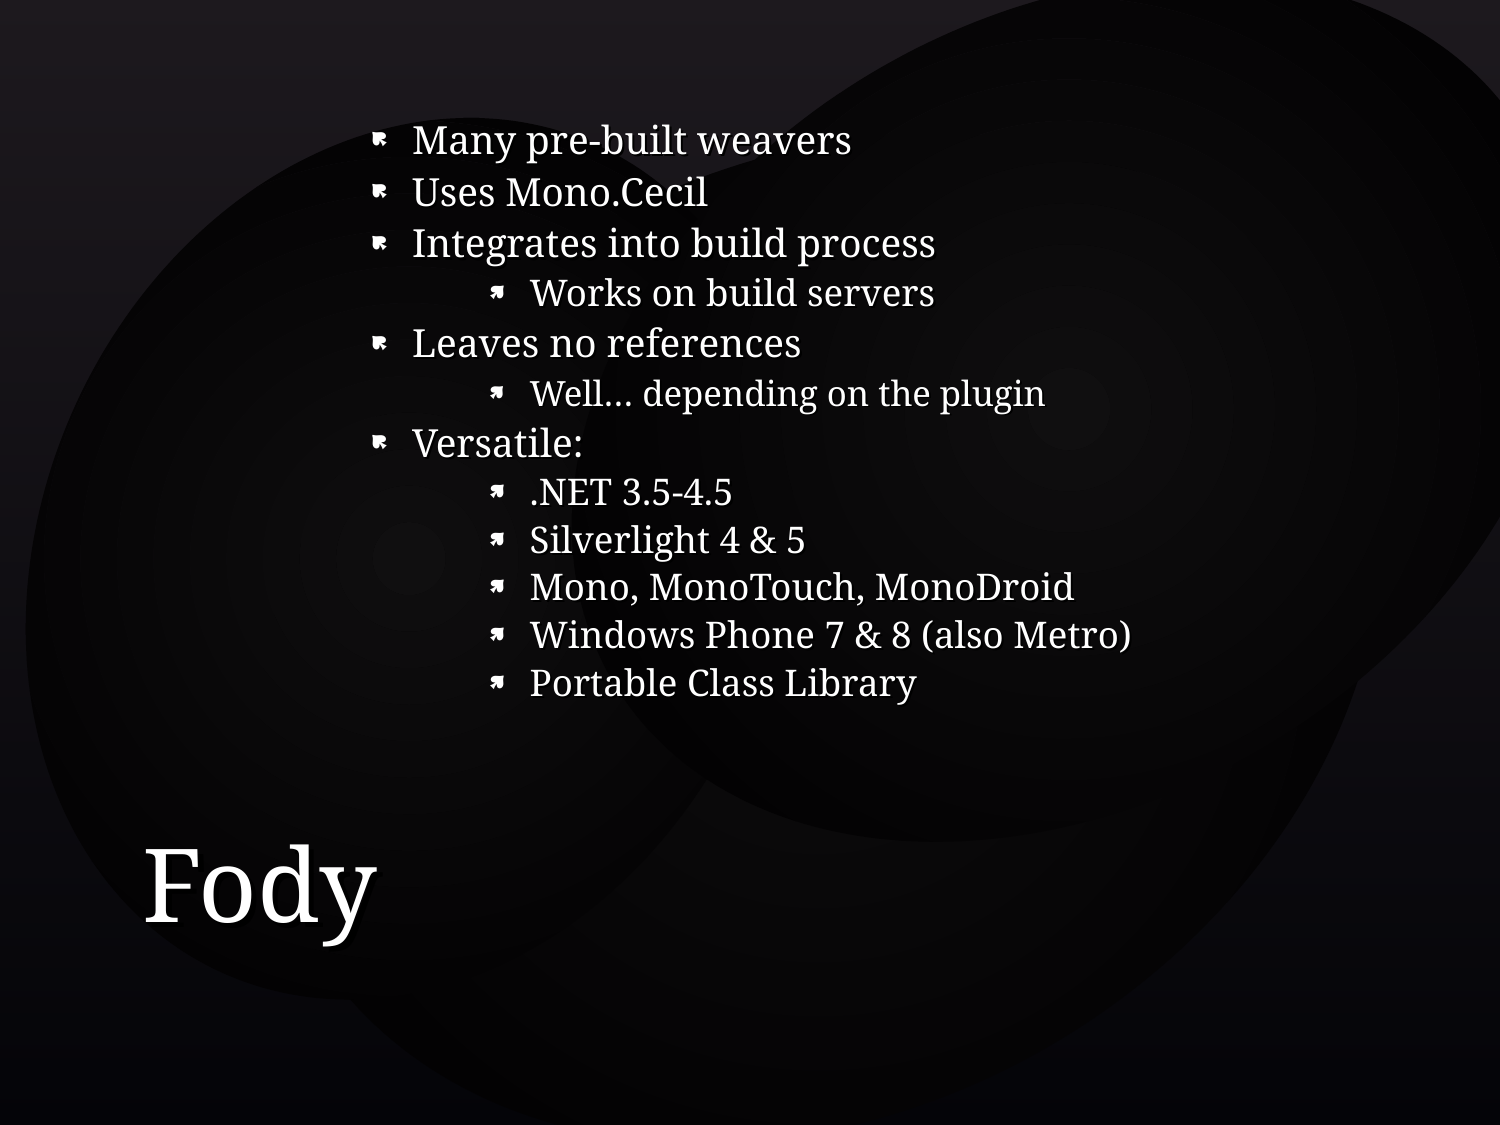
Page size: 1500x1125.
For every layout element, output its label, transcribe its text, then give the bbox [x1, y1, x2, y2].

title Fody [127, 800, 1366, 951]
list Many pre-built weavers Uses Mono.Cecil Integrates into build process Works on build servers Leaves no references Well… depending on the plugin Versatile: .NET 3.5-4.5 Silverlight 4 & 5 Mono, MonoTouch, MonoDroid Windows Phone 7 & 8 (also Metro) Portable Class Library [350, 112, 1351, 713]
